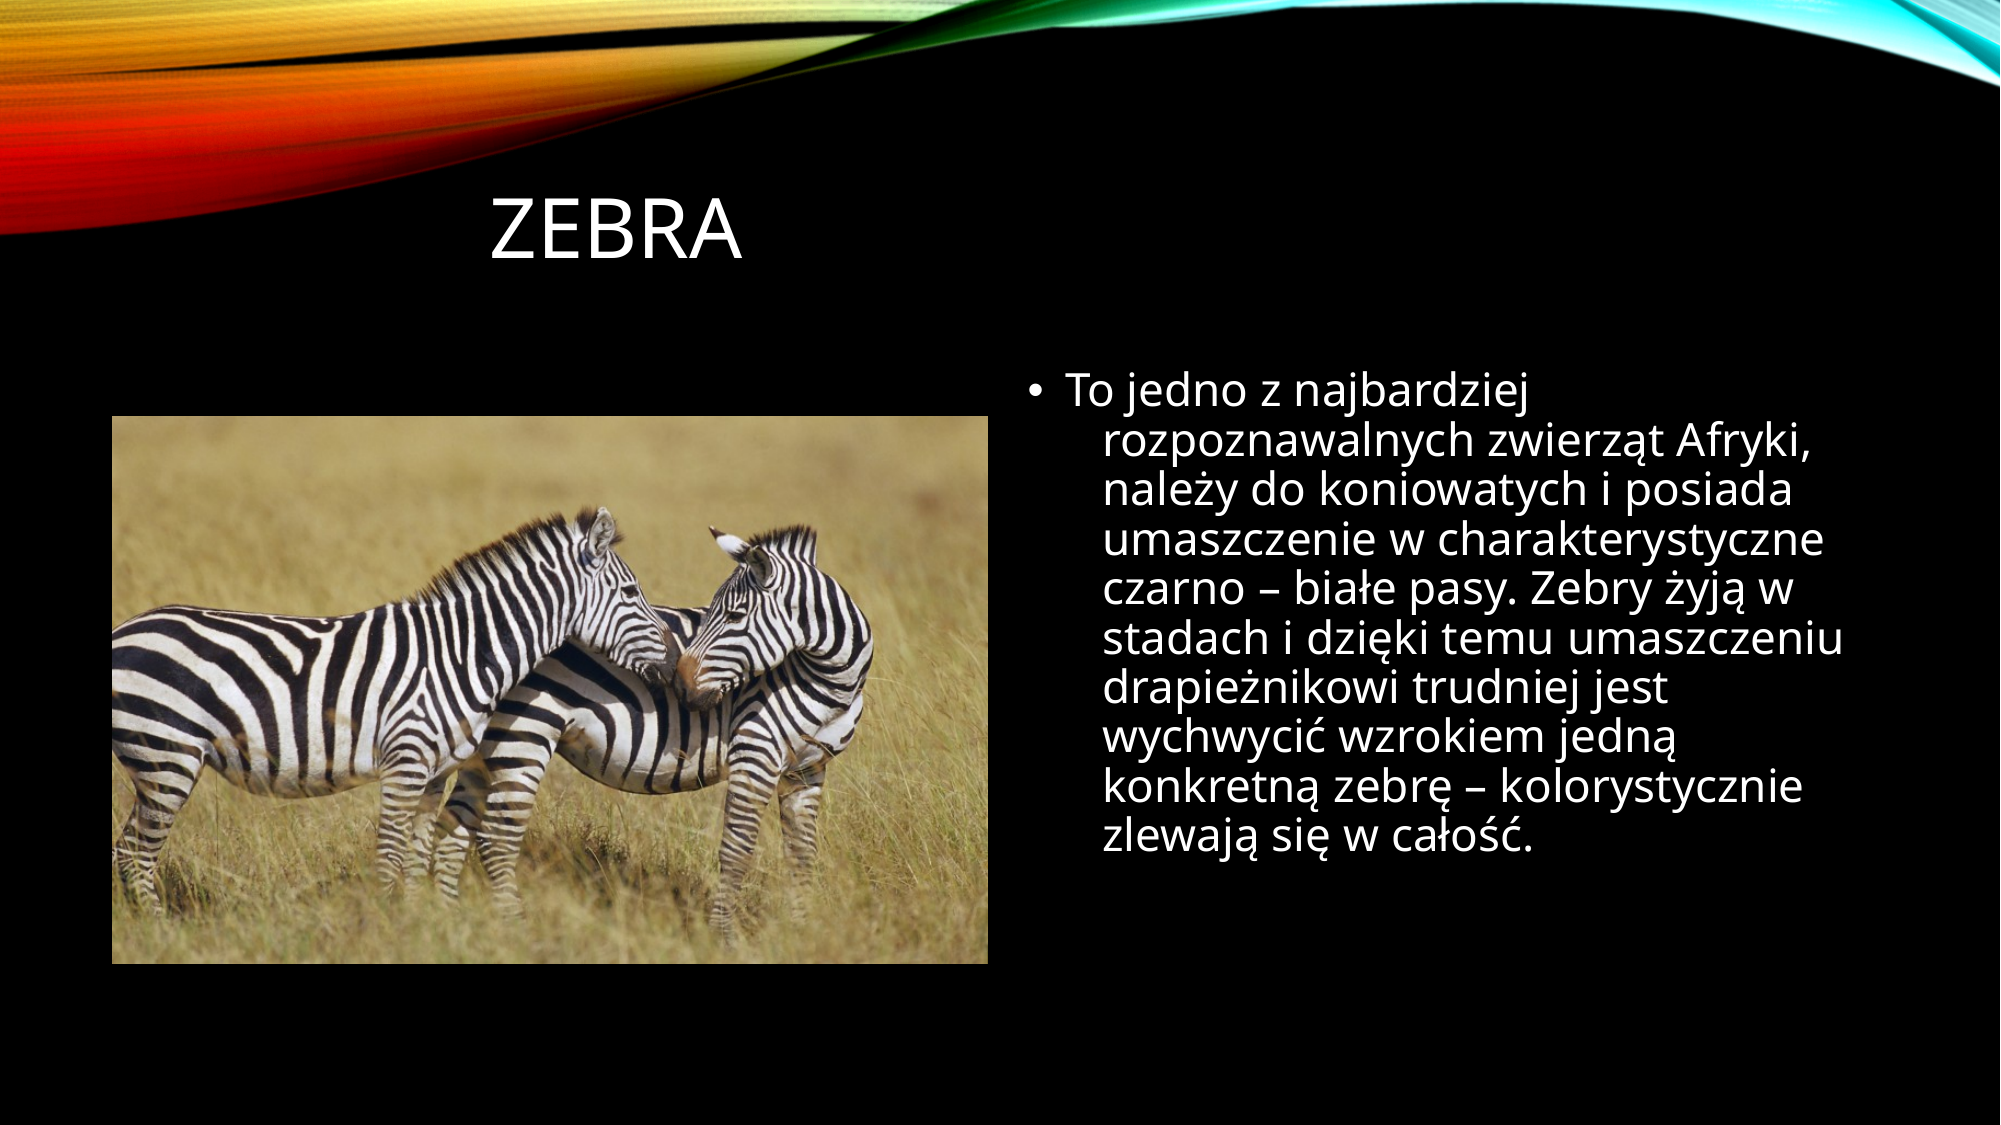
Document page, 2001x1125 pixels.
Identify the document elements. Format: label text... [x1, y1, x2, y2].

list To jedno z najbardziej rozpoznawalnych zwierząt Afryki, należy do koniowatych i posiada umaszczenie w charakterystyczne czarno – białe pasy. Zebry żyją w stadach i dzięki temu umaszczeniu drapieżnikowi trudniej jest wychwycić wzrokiem jedną konkretną zebrę – kolorystycznie zlewają się w całość. [1012, 359, 1888, 1021]
picture [112, 416, 988, 964]
title zebra [474, 125, 1888, 338]
